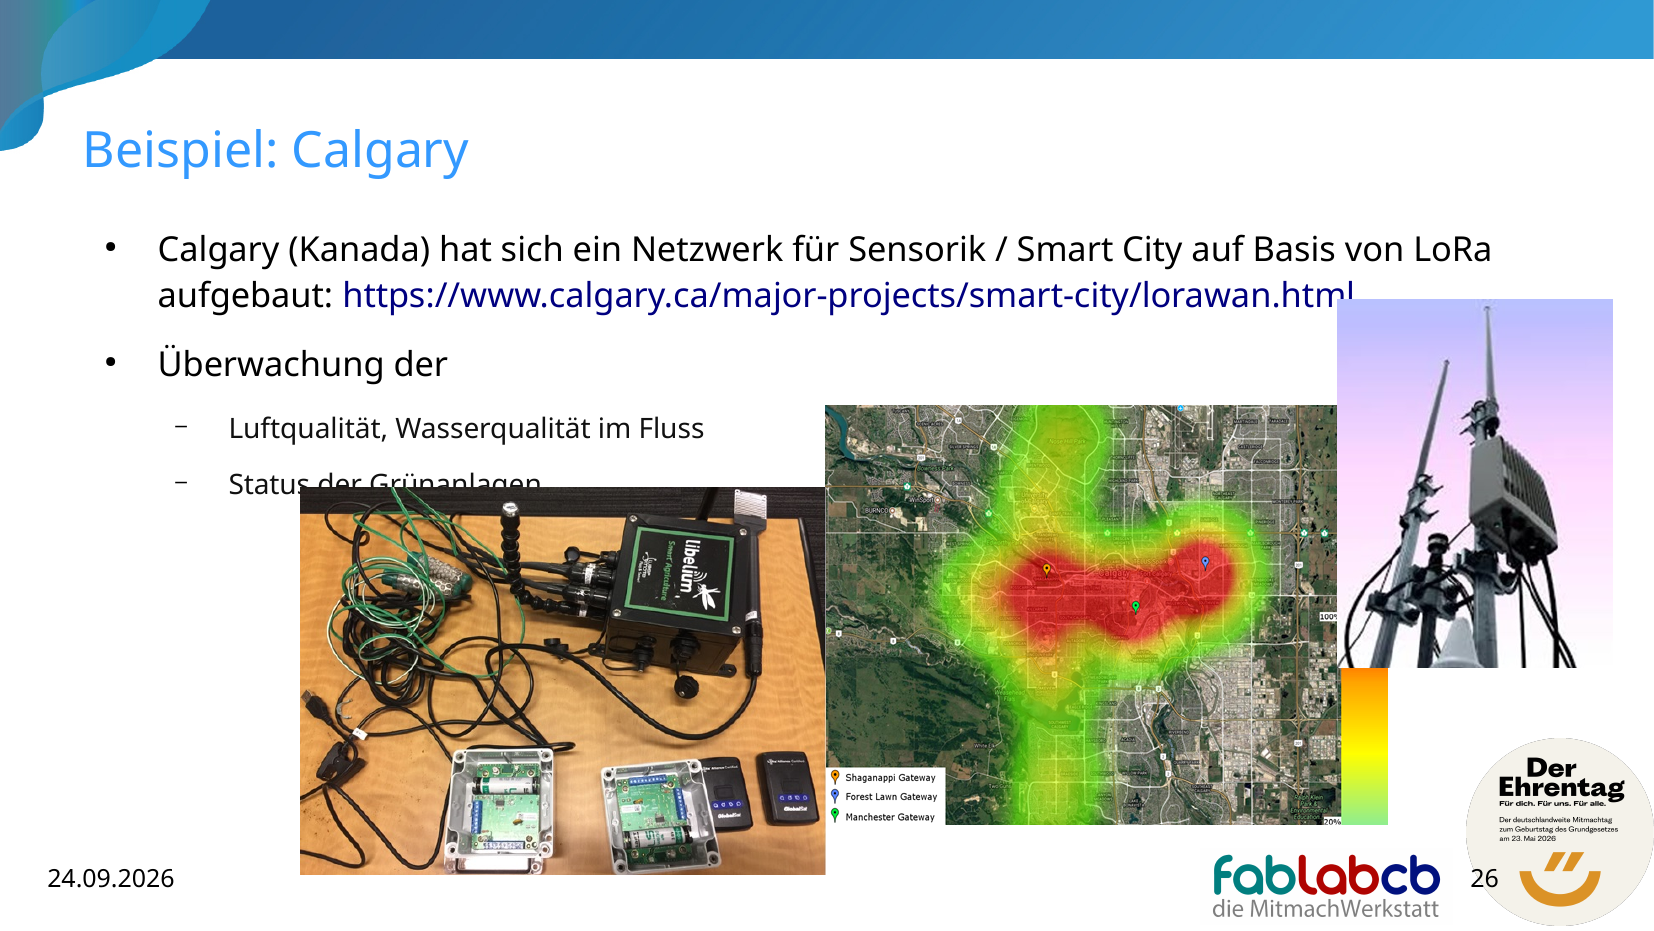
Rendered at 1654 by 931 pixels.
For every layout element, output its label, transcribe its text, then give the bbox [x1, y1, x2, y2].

list Calgary (Kanada) hat sich ein Netzwerk für Sensorik / Smart City auf Basis von LoRa aufgebaut: https://www.calgary.ca/major-projects/smart-city/lorawan.html Überwachung der Luftqualität, Wasserqualität im Fluss Status der Grünanlagen [86, 225, 1576, 526]
title Beispiel: Calgary [82, 99, 1571, 197]
picture [0, 0, 1654, 931]
